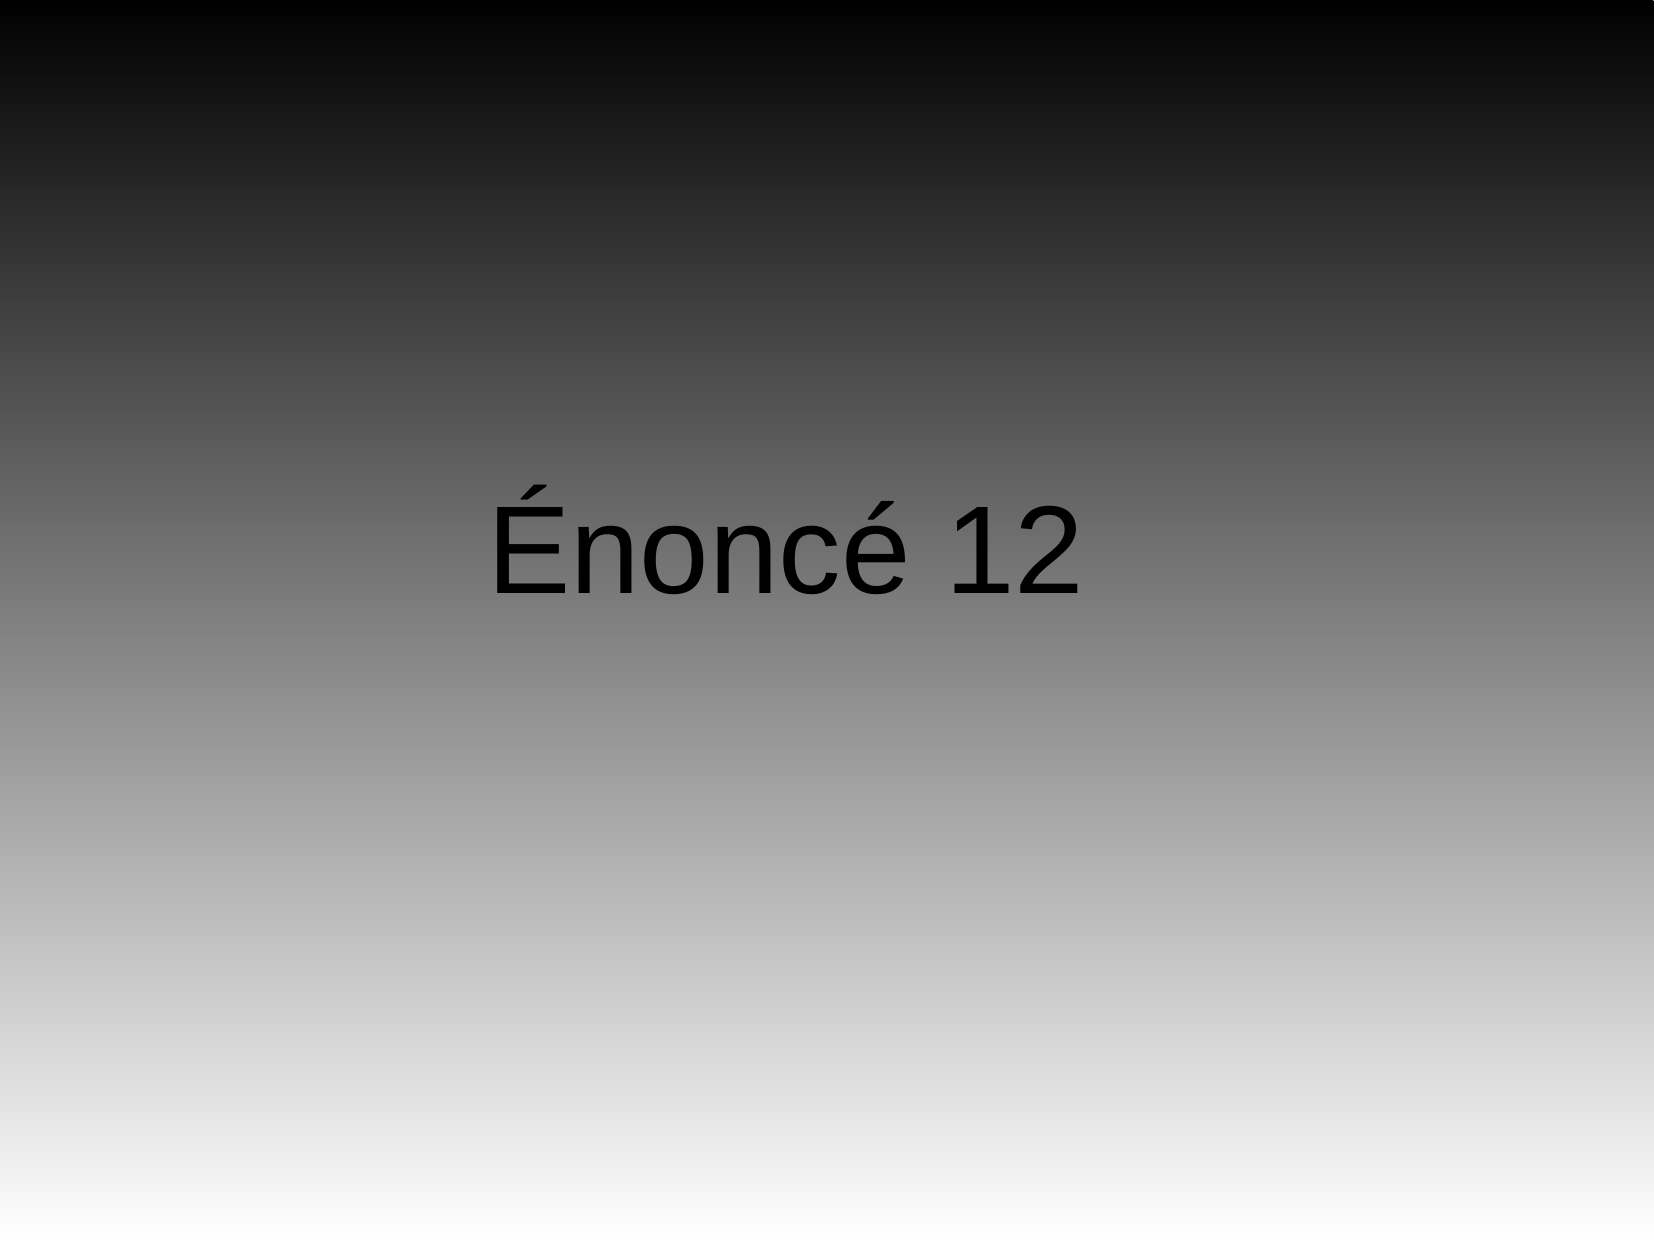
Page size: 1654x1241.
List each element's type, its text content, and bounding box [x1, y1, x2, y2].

text_box Énoncé 12 [472, 472, 1152, 628]
